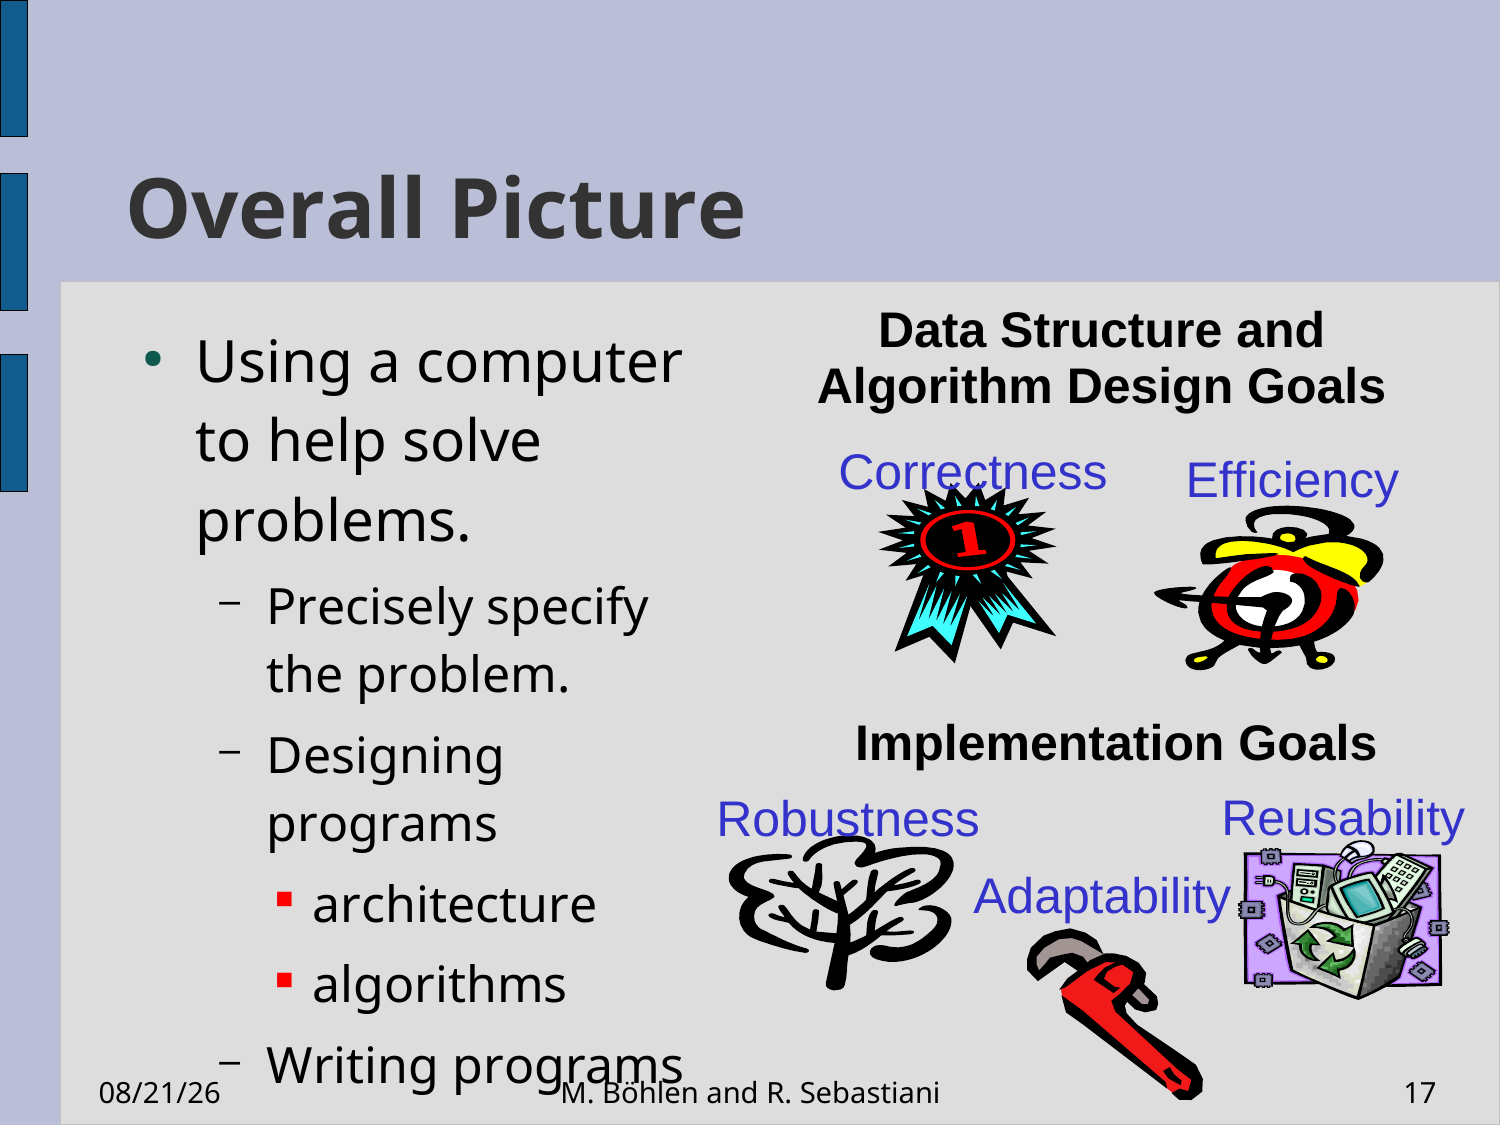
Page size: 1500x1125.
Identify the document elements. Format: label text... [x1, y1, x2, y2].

list Using a computer to help solve problems. Precisely specify the problem. Designing programs architecture algorithms Writing programs Verifying (testing) programs [110, 312, 736, 1037]
picture [728, 874, 954, 991]
picture [1234, 873, 1454, 1004]
title Overall Picture [110, 67, 1392, 271]
picture [1153, 534, 1386, 672]
picture [878, 527, 1057, 664]
text_box Adaptability [951, 860, 1234, 950]
text_box Data Structure and Algorithm Design Goals [769, 295, 1435, 462]
text_box Reusability [1197, 782, 1490, 873]
text_box Correctness [806, 436, 1140, 527]
picture [1027, 950, 1205, 1102]
text_box Efficiency [1153, 444, 1432, 534]
text_box Robustness [688, 783, 1008, 874]
text_box Implementation Goals [832, 707, 1401, 799]
